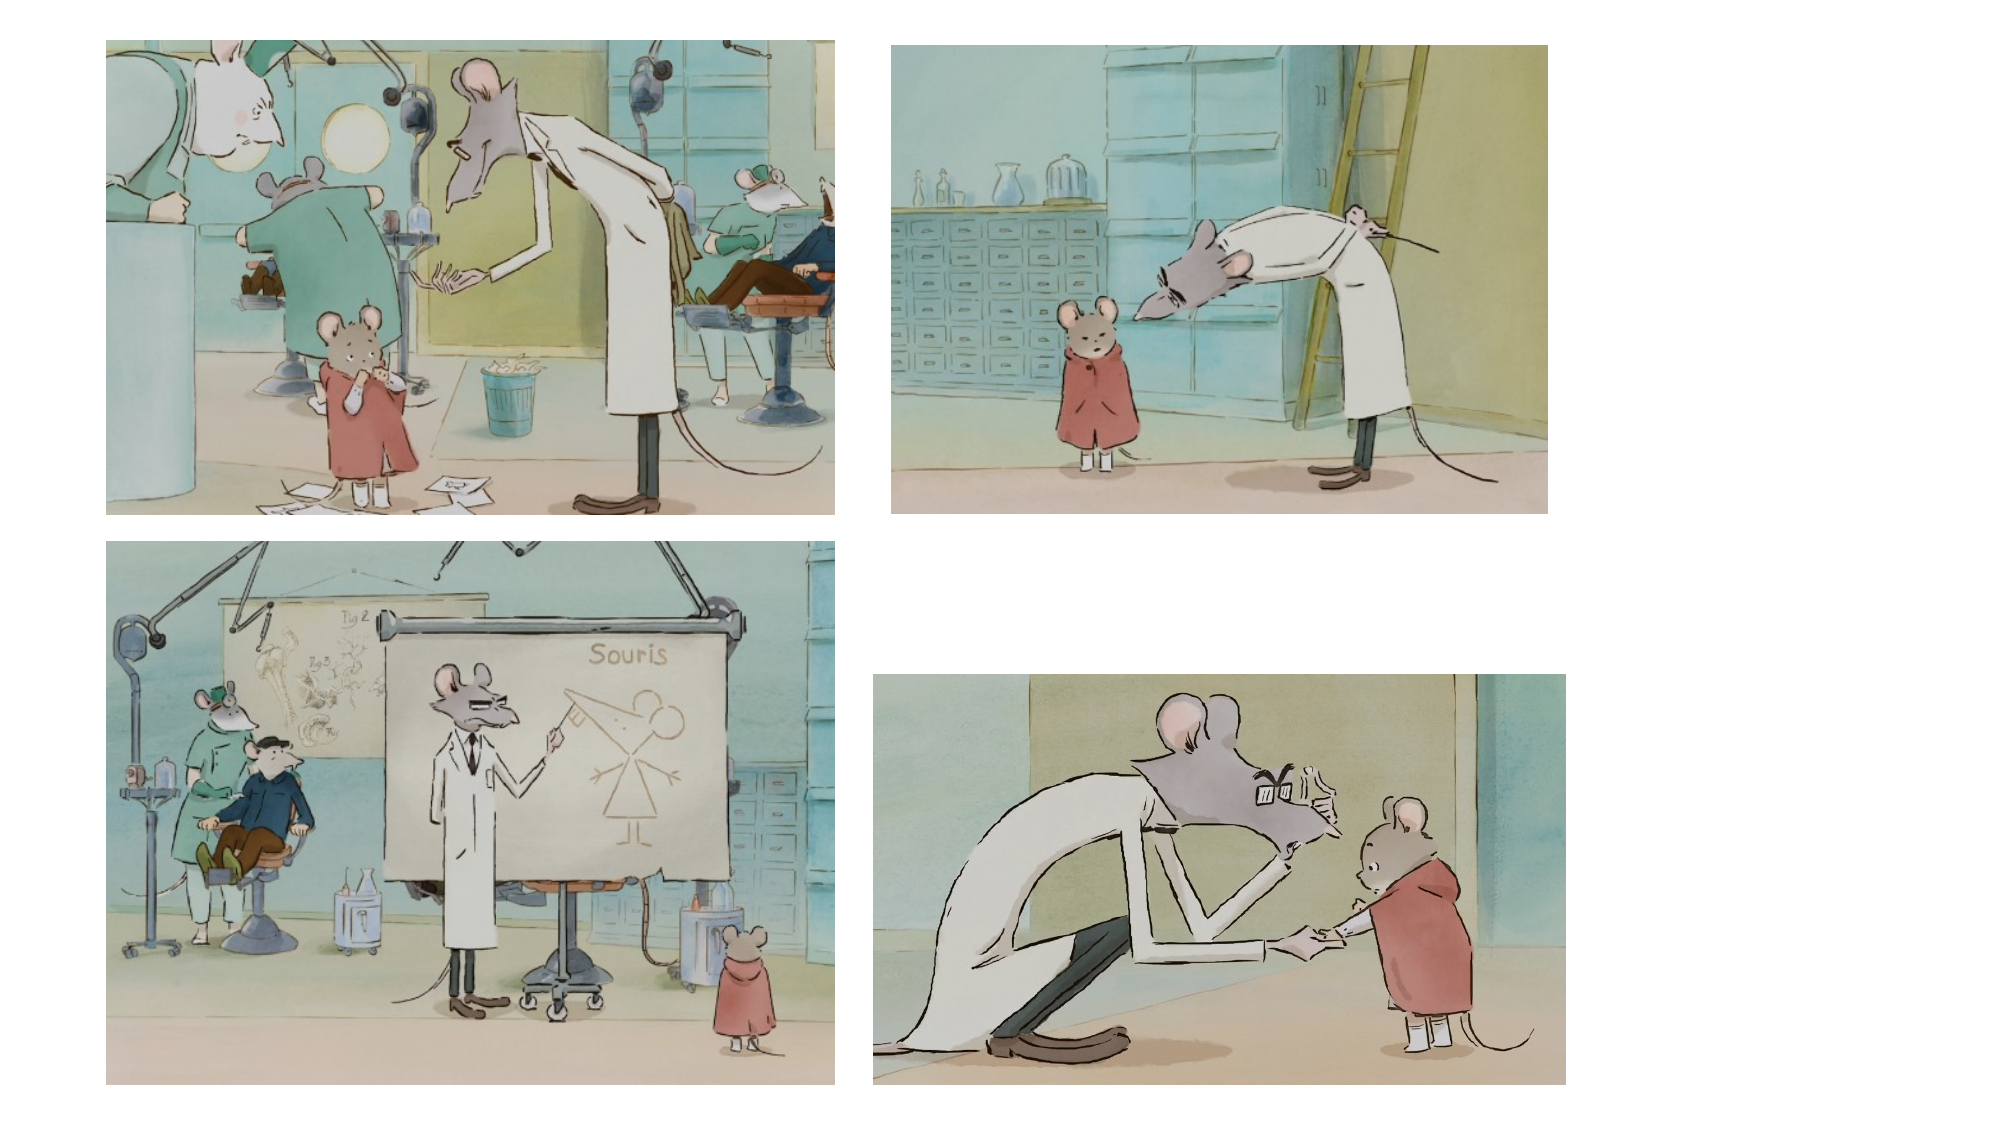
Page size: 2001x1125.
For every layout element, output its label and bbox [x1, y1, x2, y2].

picture [891, 45, 1548, 515]
picture [106, 40, 835, 515]
picture [106, 541, 835, 1085]
picture [873, 674, 1566, 1085]
